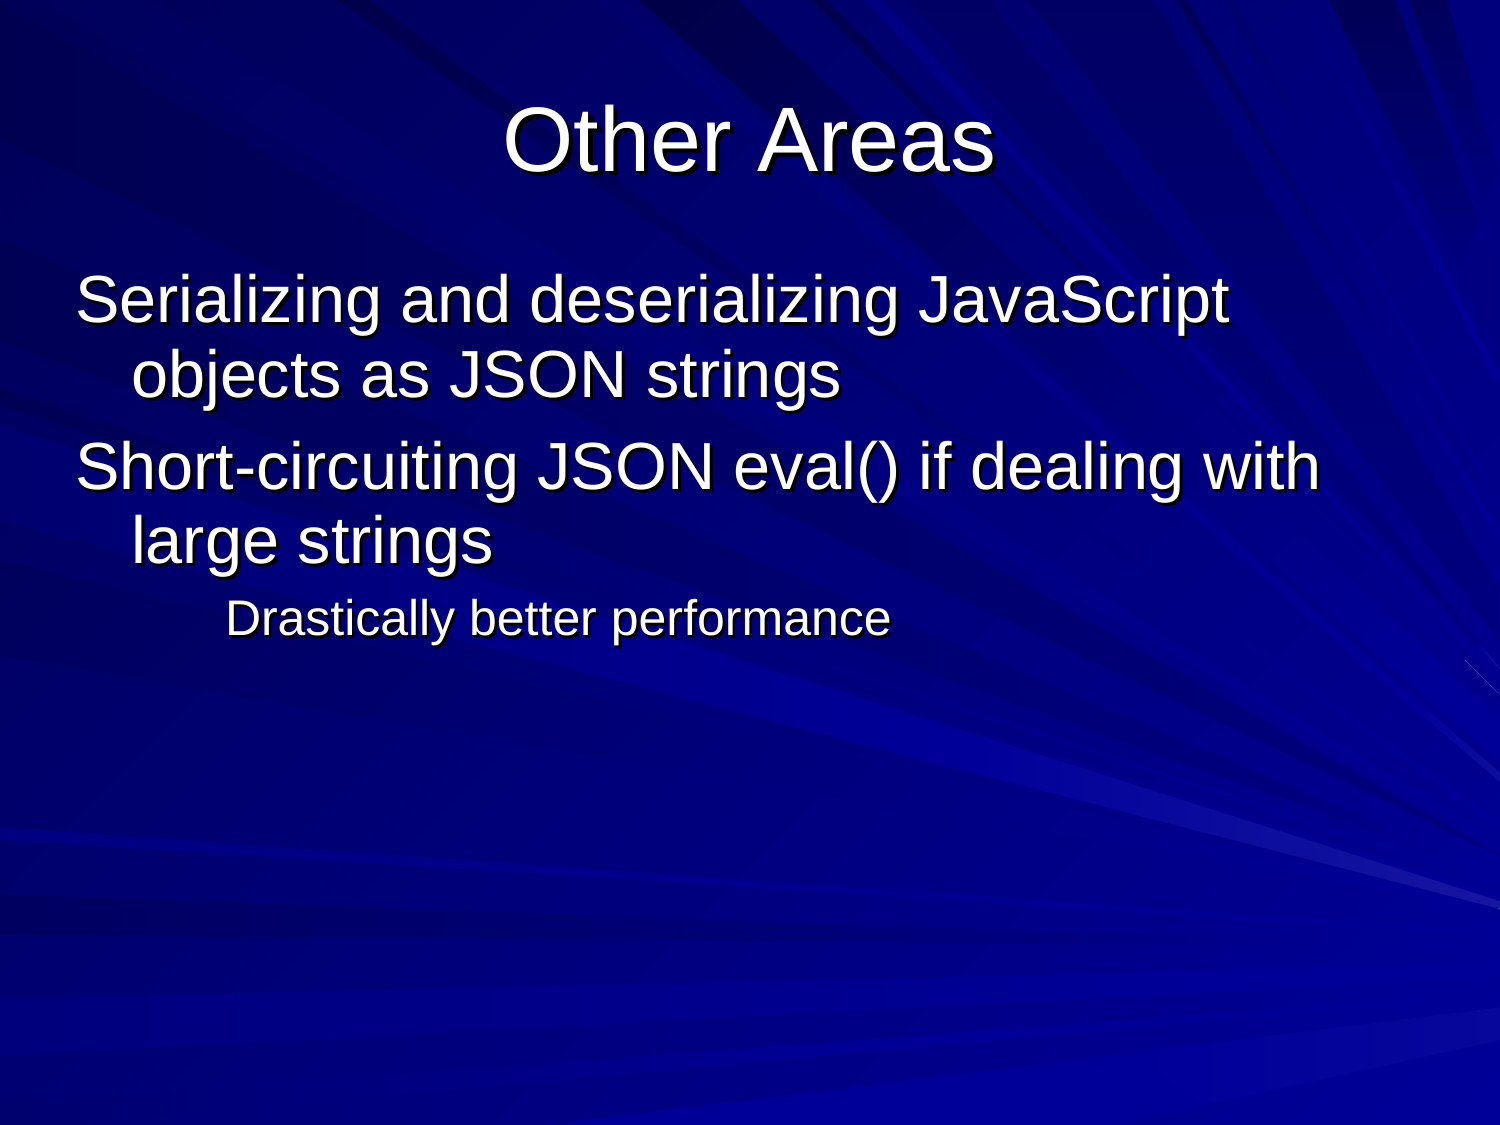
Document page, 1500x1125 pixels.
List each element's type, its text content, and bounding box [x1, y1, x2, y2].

list Serializing and deserializing JavaScript objects as JSON strings Short-circuiting JSON eval() if dealing with large strings Drastically better performance [75, 262, 1426, 991]
title Other Areas [75, 45, 1426, 234]
